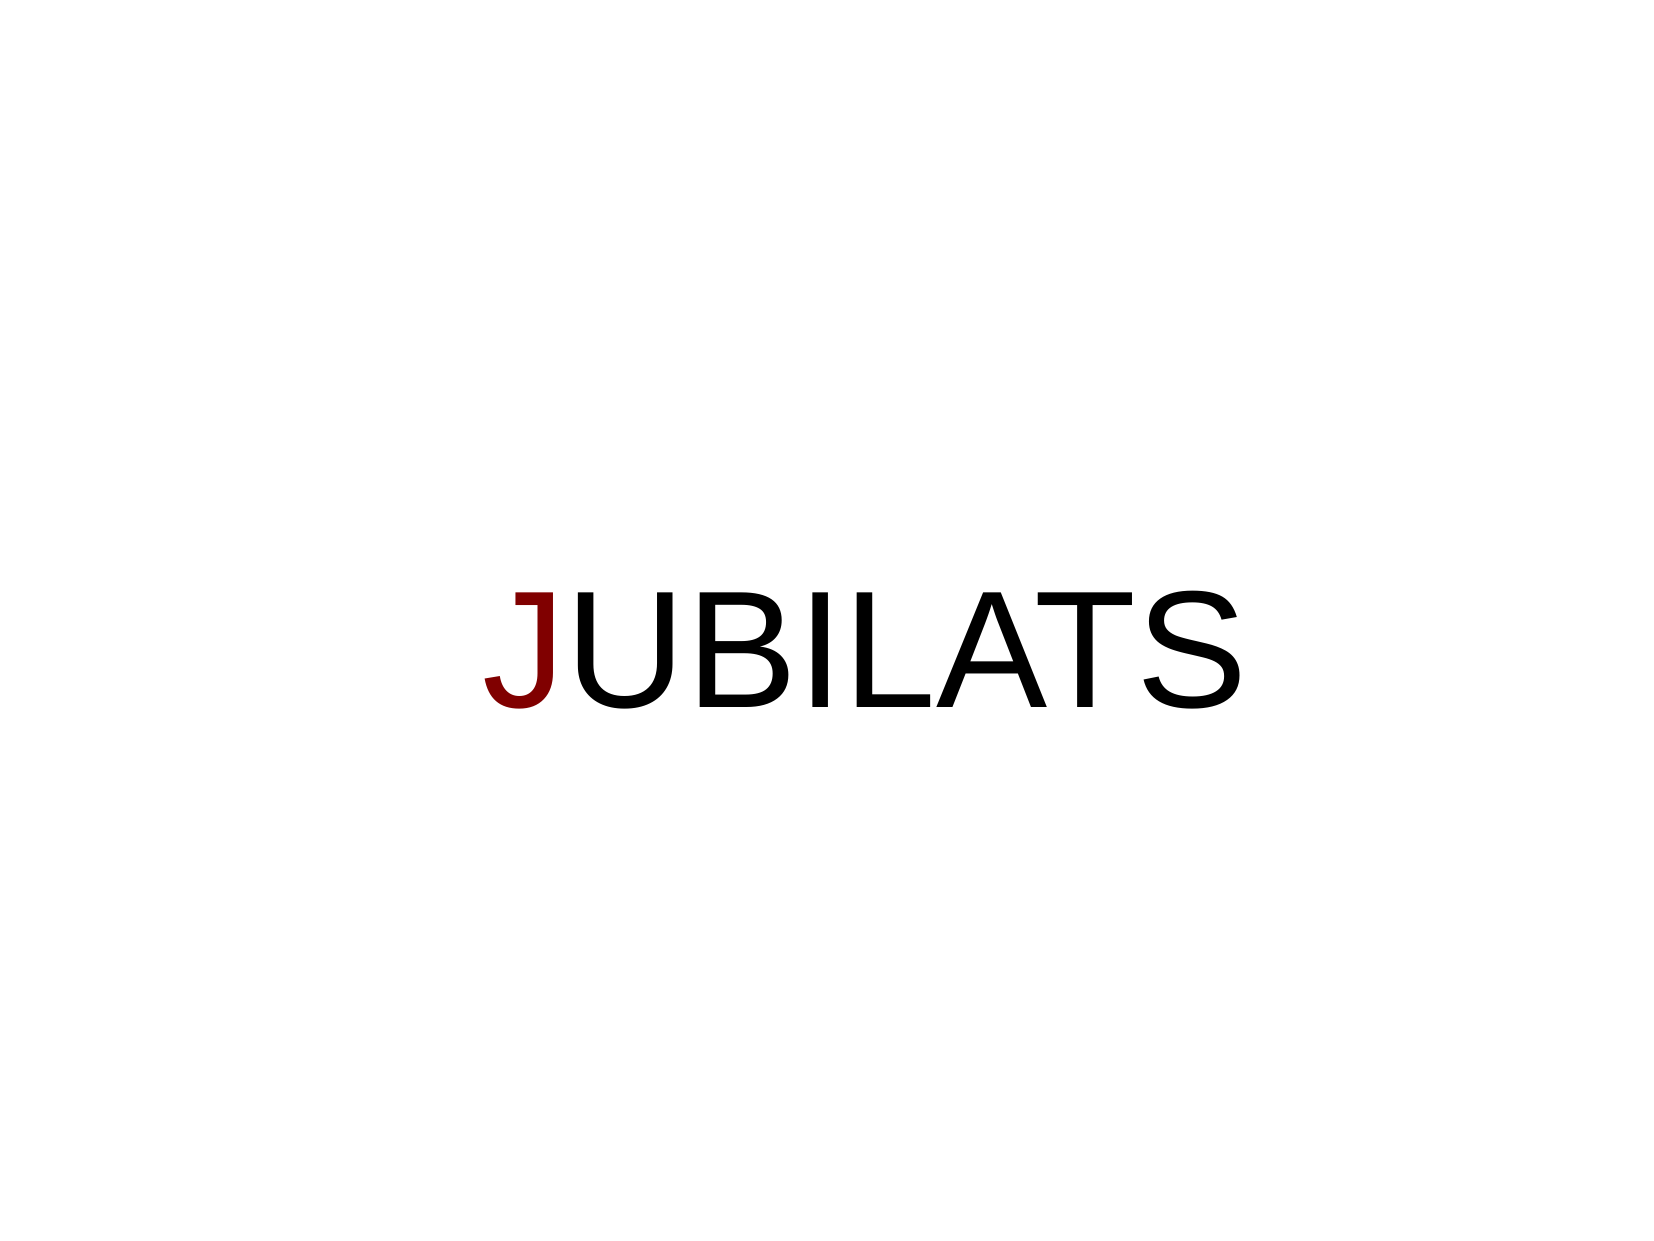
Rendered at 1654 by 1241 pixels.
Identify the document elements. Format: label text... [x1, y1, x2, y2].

list JUBILATS [82, 290, 1571, 1010]
